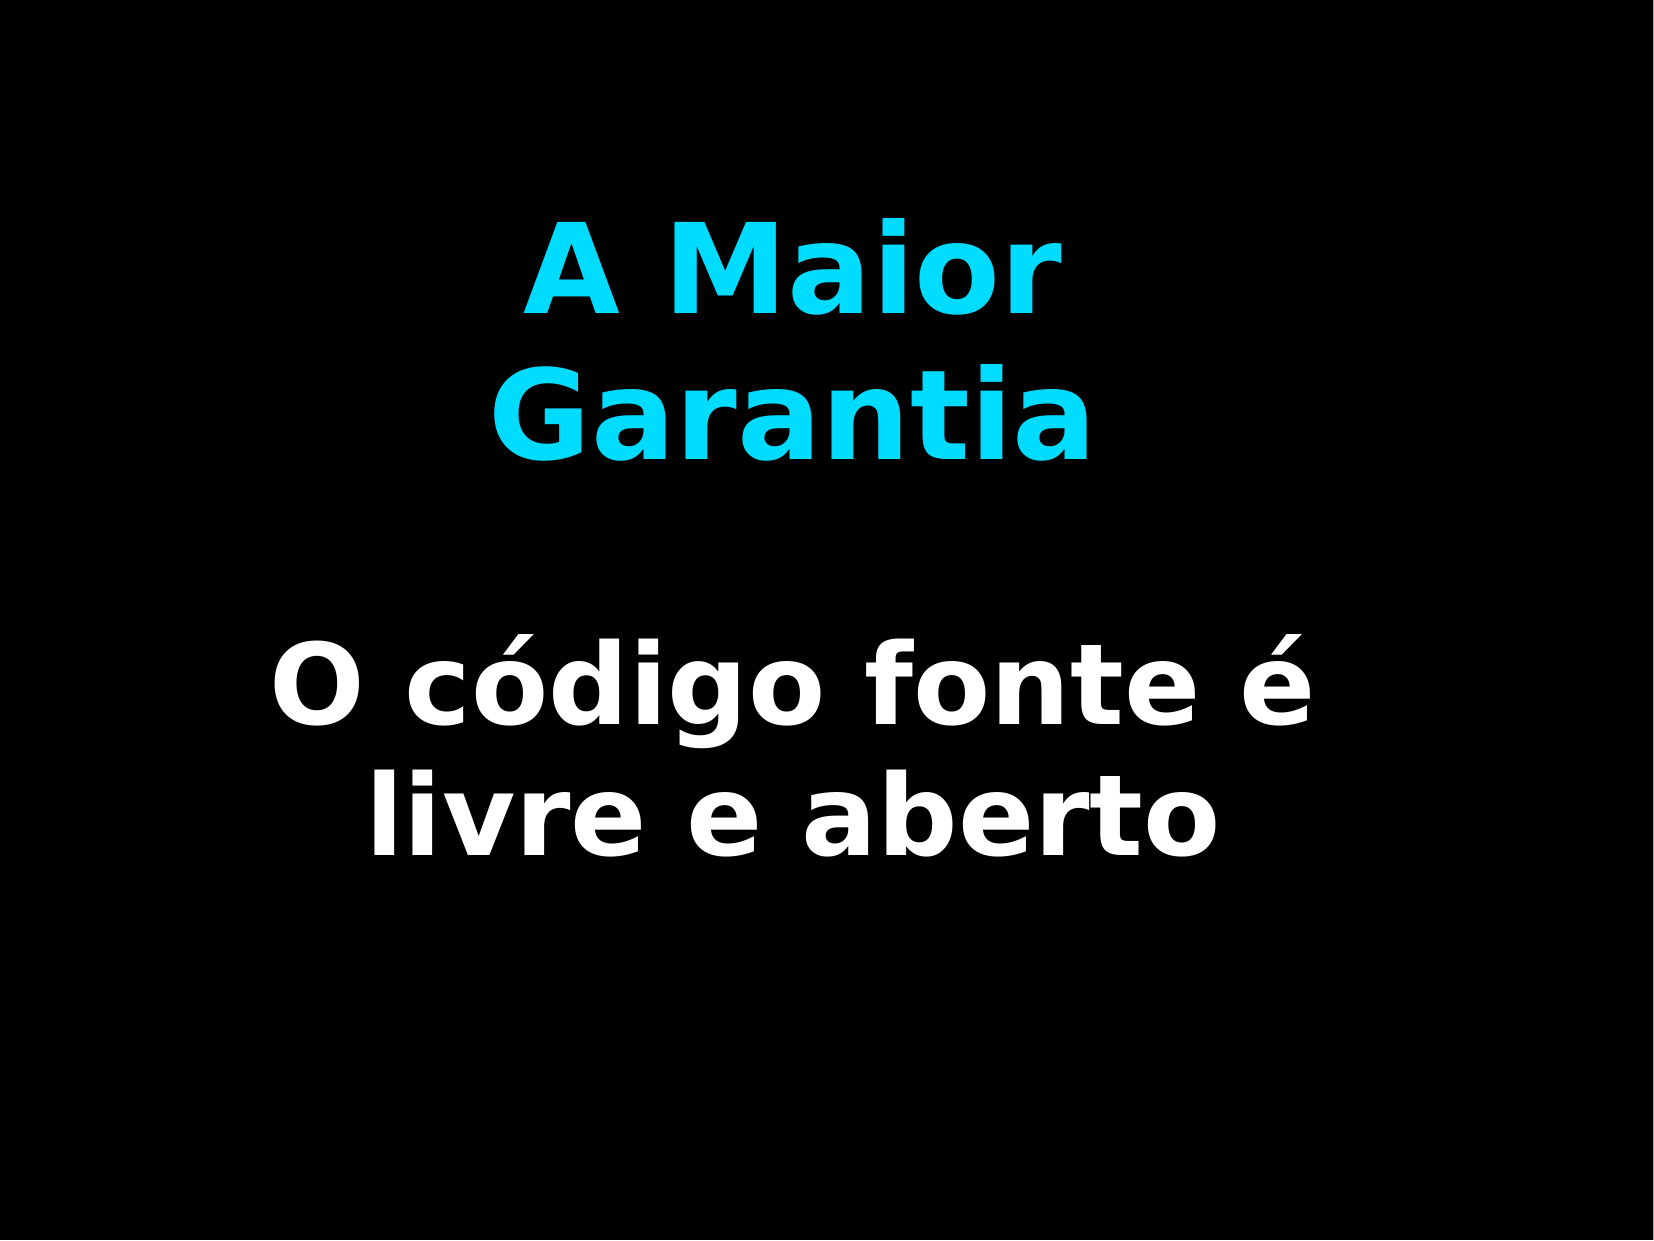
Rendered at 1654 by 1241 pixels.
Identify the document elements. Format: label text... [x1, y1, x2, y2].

title A Maior Garantia O código fonte é livre e aberto [222, 197, 1365, 883]
